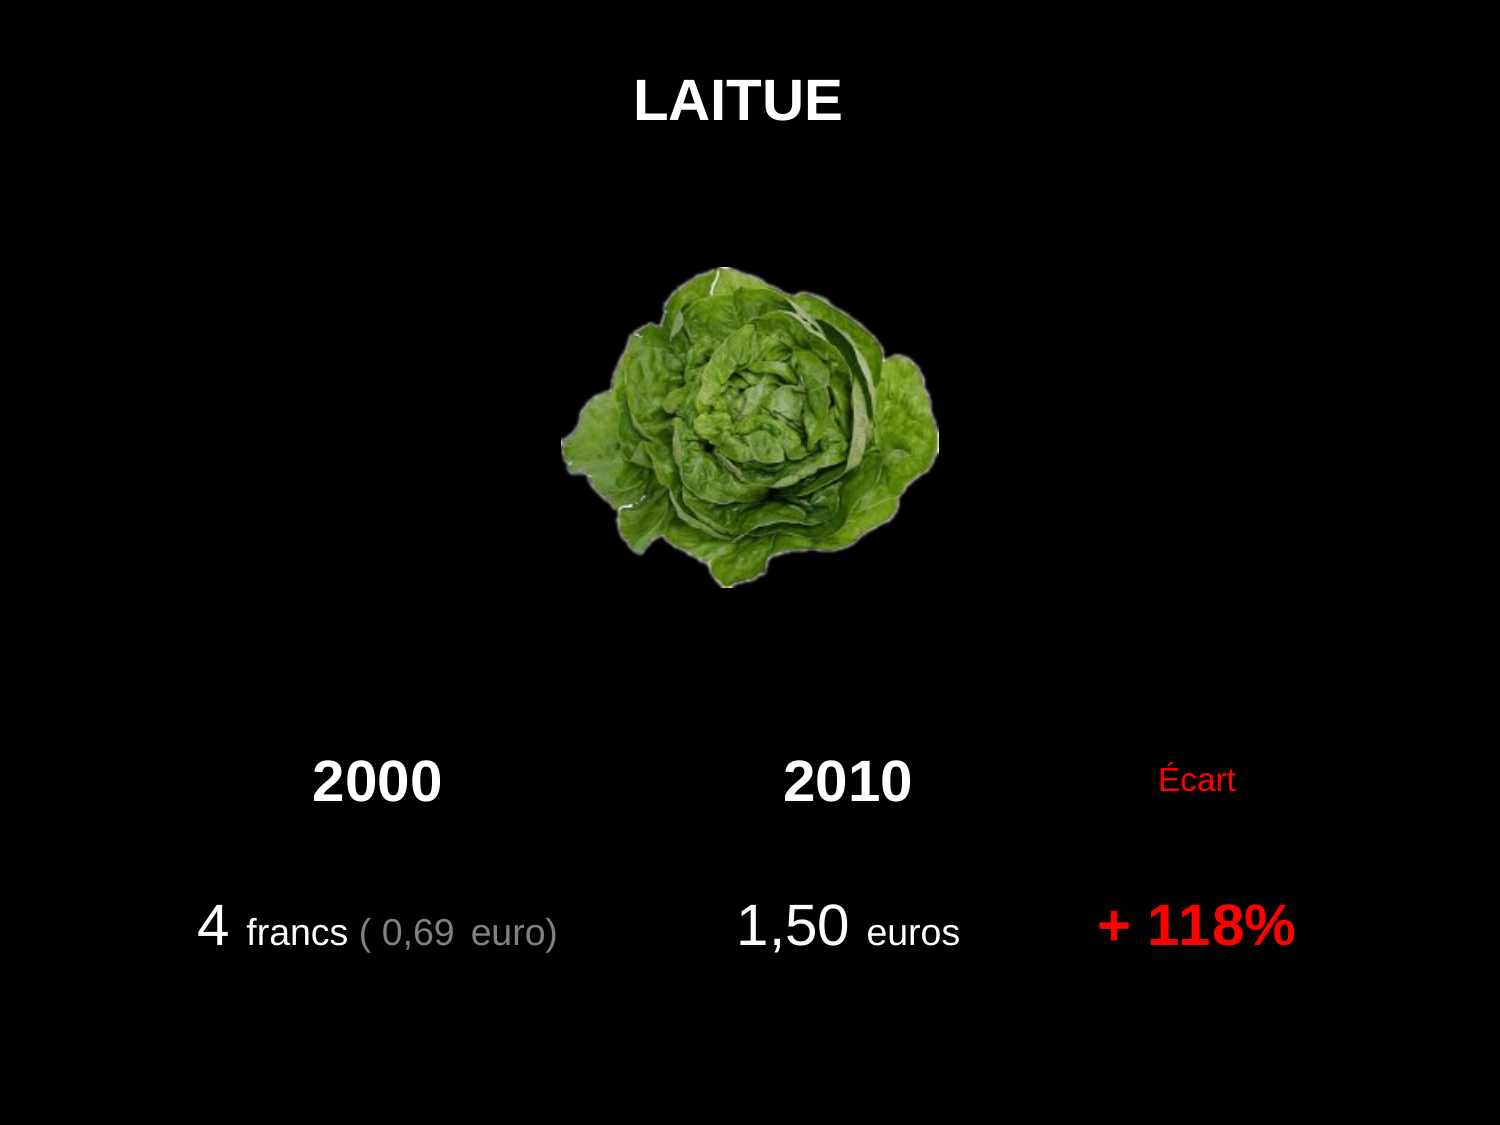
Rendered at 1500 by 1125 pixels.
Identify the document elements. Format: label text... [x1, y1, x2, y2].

table_cell 1,50 euros [632, 821, 1065, 1023]
table_cell + 118% [1065, 821, 1329, 1023]
table_header 2000 [124, 735, 632, 821]
text_box LAITUE [419, 54, 1058, 141]
table_header Écart [1065, 735, 1329, 821]
table_cell 4 francs ( 0,69 euro) [124, 821, 632, 1023]
table_header 2010 [632, 735, 1065, 821]
picture [561, 267, 939, 588]
